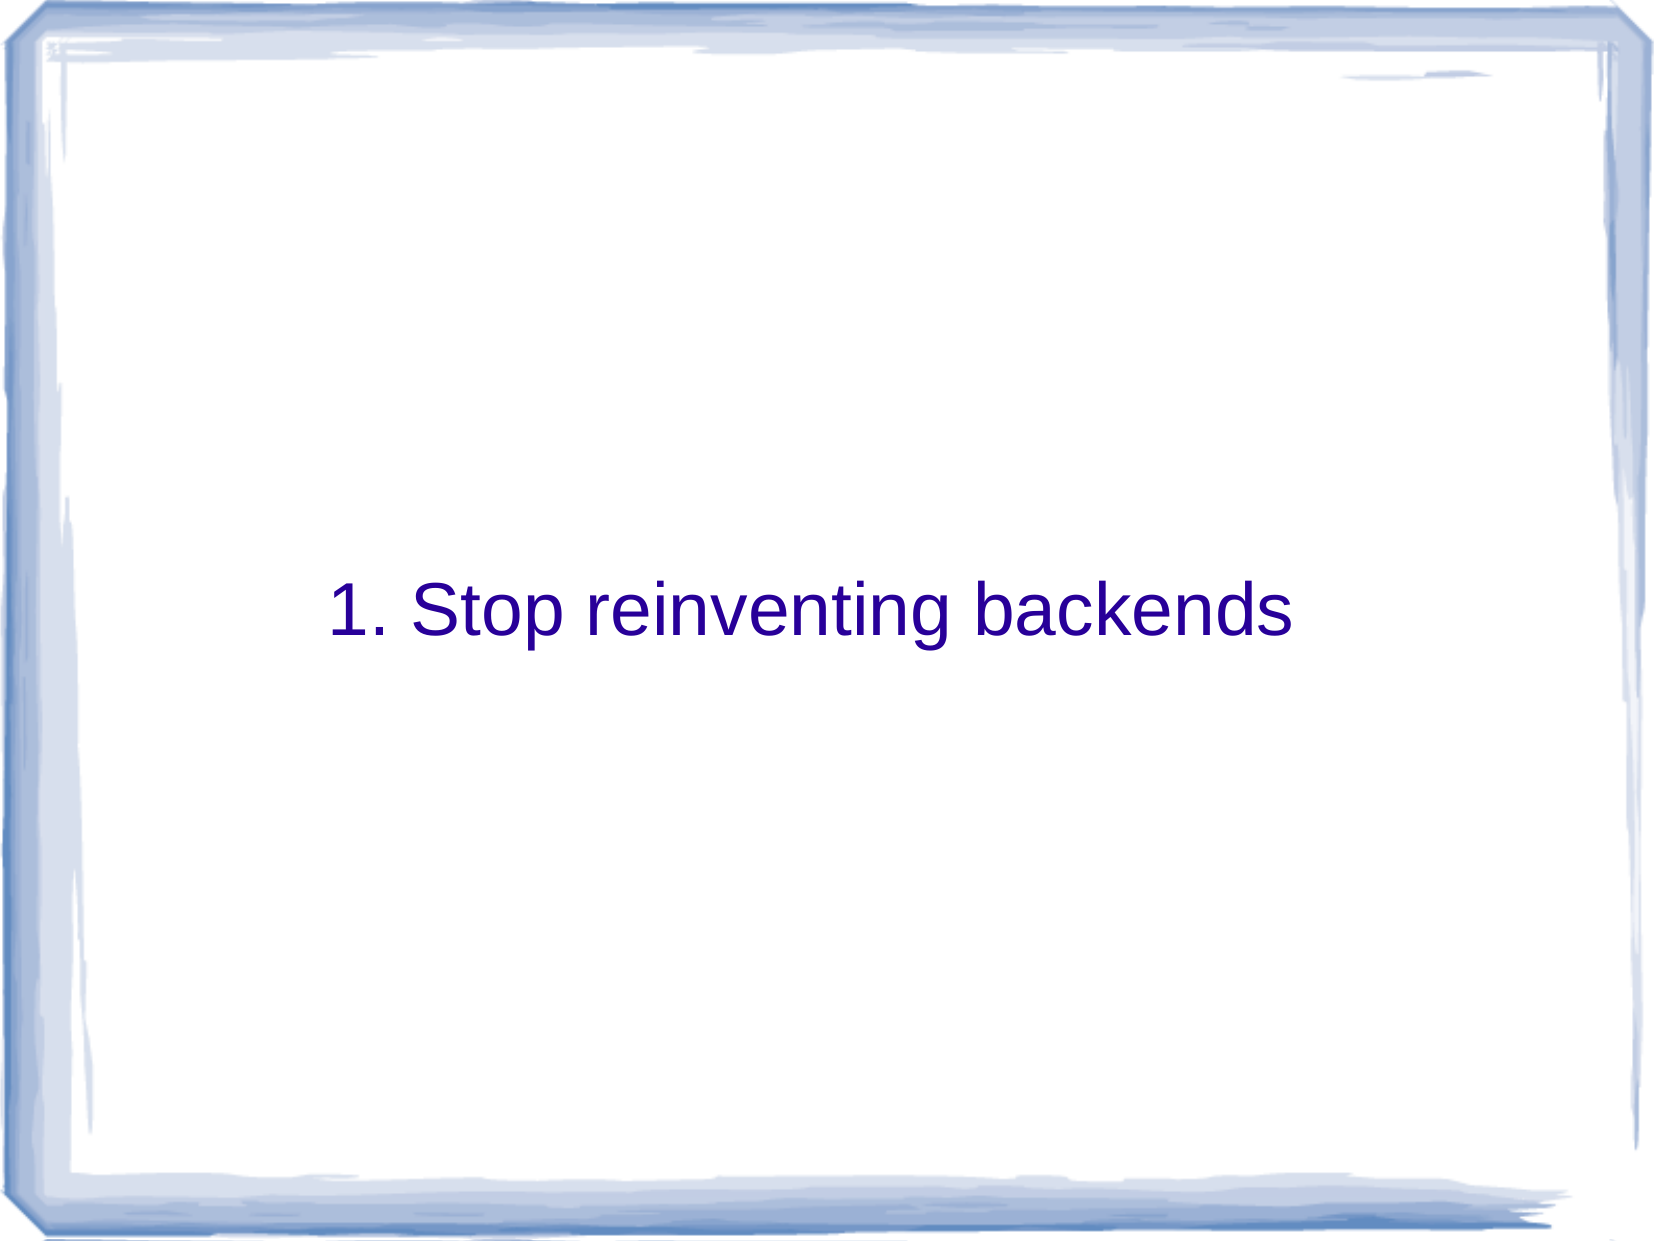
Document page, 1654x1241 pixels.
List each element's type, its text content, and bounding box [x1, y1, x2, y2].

title 1. Stop reinventing backends [84, 505, 1538, 713]
picture [0, 0, 1654, 1241]
